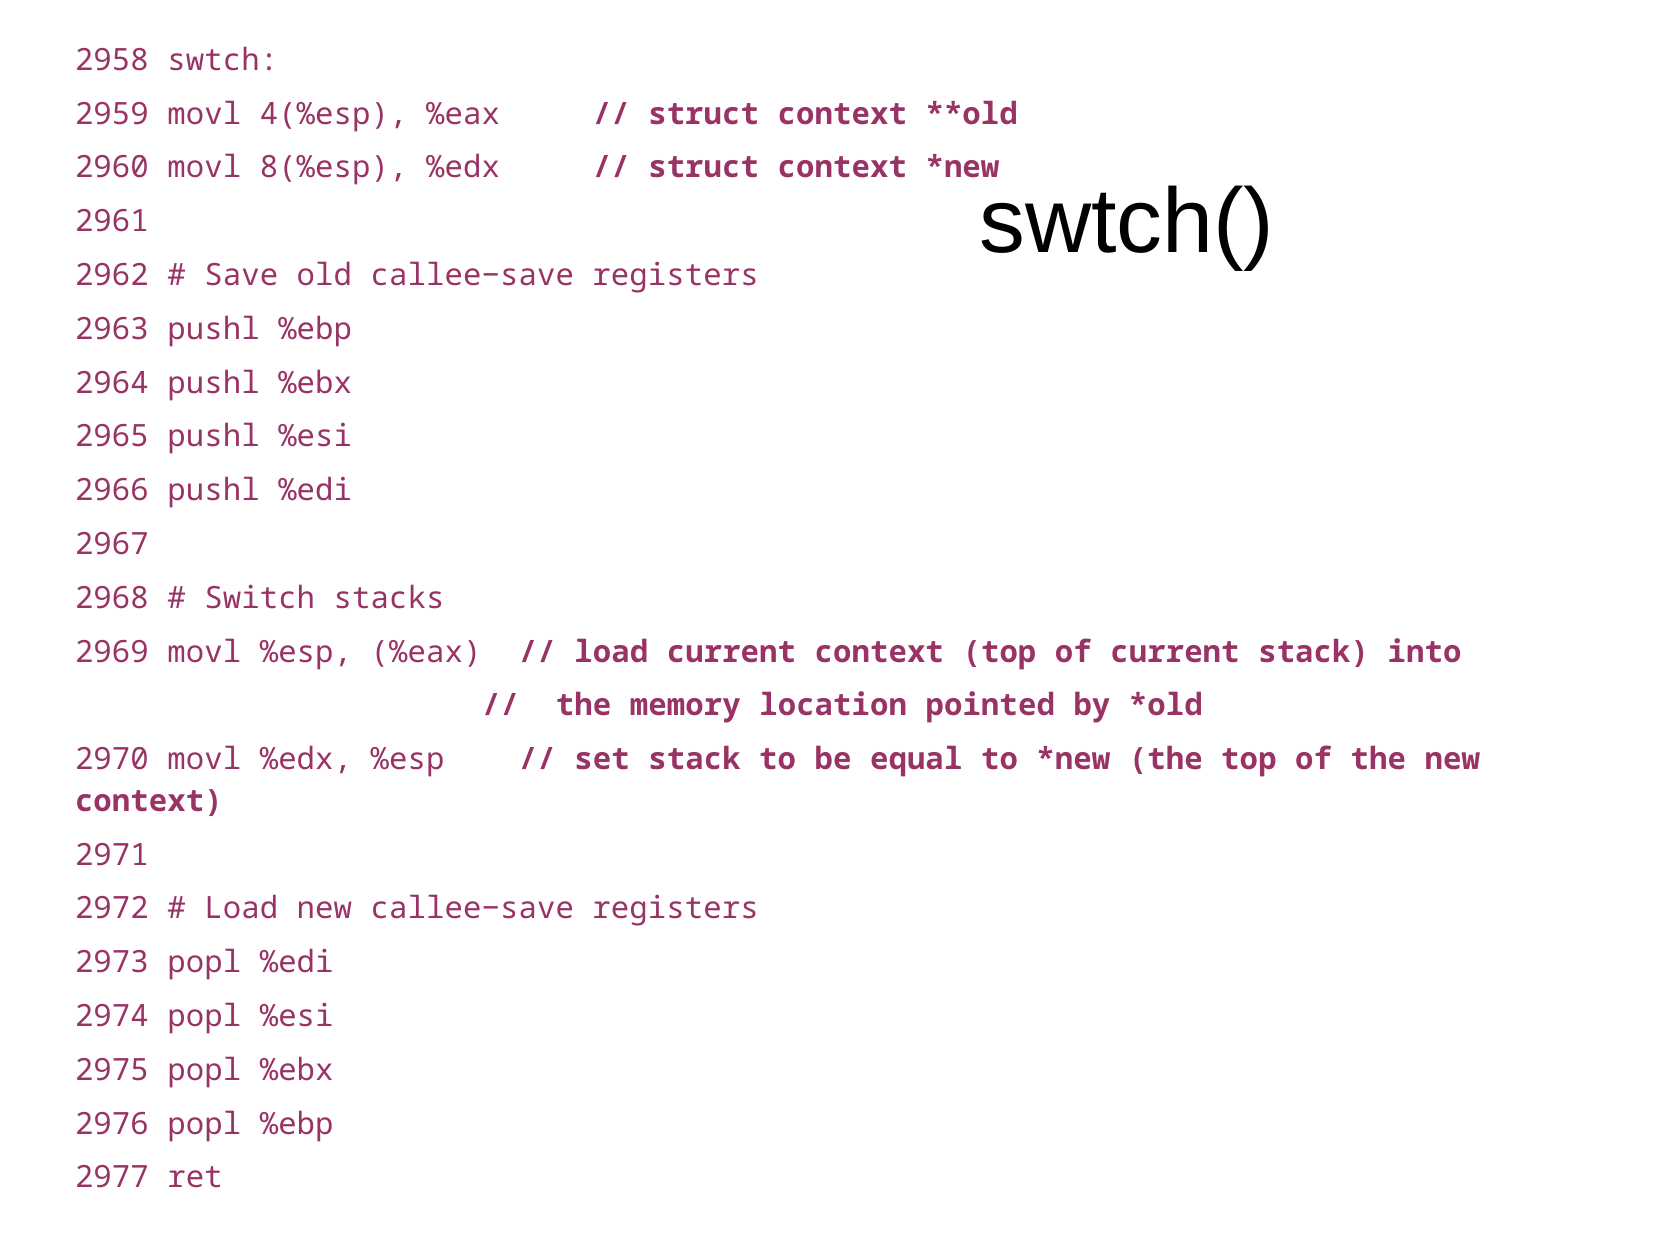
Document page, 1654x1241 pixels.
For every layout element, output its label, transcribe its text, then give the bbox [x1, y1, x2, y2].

title swtch() [679, 117, 1576, 325]
list 2958 swtch: 2959 movl 4(%esp), %eax // struct context **old 2960 movl 8(%esp), %edx // struct context *new 2961 2962 # Save old callee−save registers 2963 pushl %ebp 2964 pushl %ebx 2965 pushl %esi 2966 pushl %edi 2967 2968 # Switch stacks 2969 movl %esp, (%eax) // load current context (top of current stack) into // the memory location pointed by *old 2970 movl %edx, %esp // set stack to be equal to *new (the top of the new context) 2971 2972 # Load new callee−save registers 2973 popl %edi 2974 popl %esi 2975 popl %ebx 2976 popl %ebp 2977 ret [75, 37, 1613, 1201]
